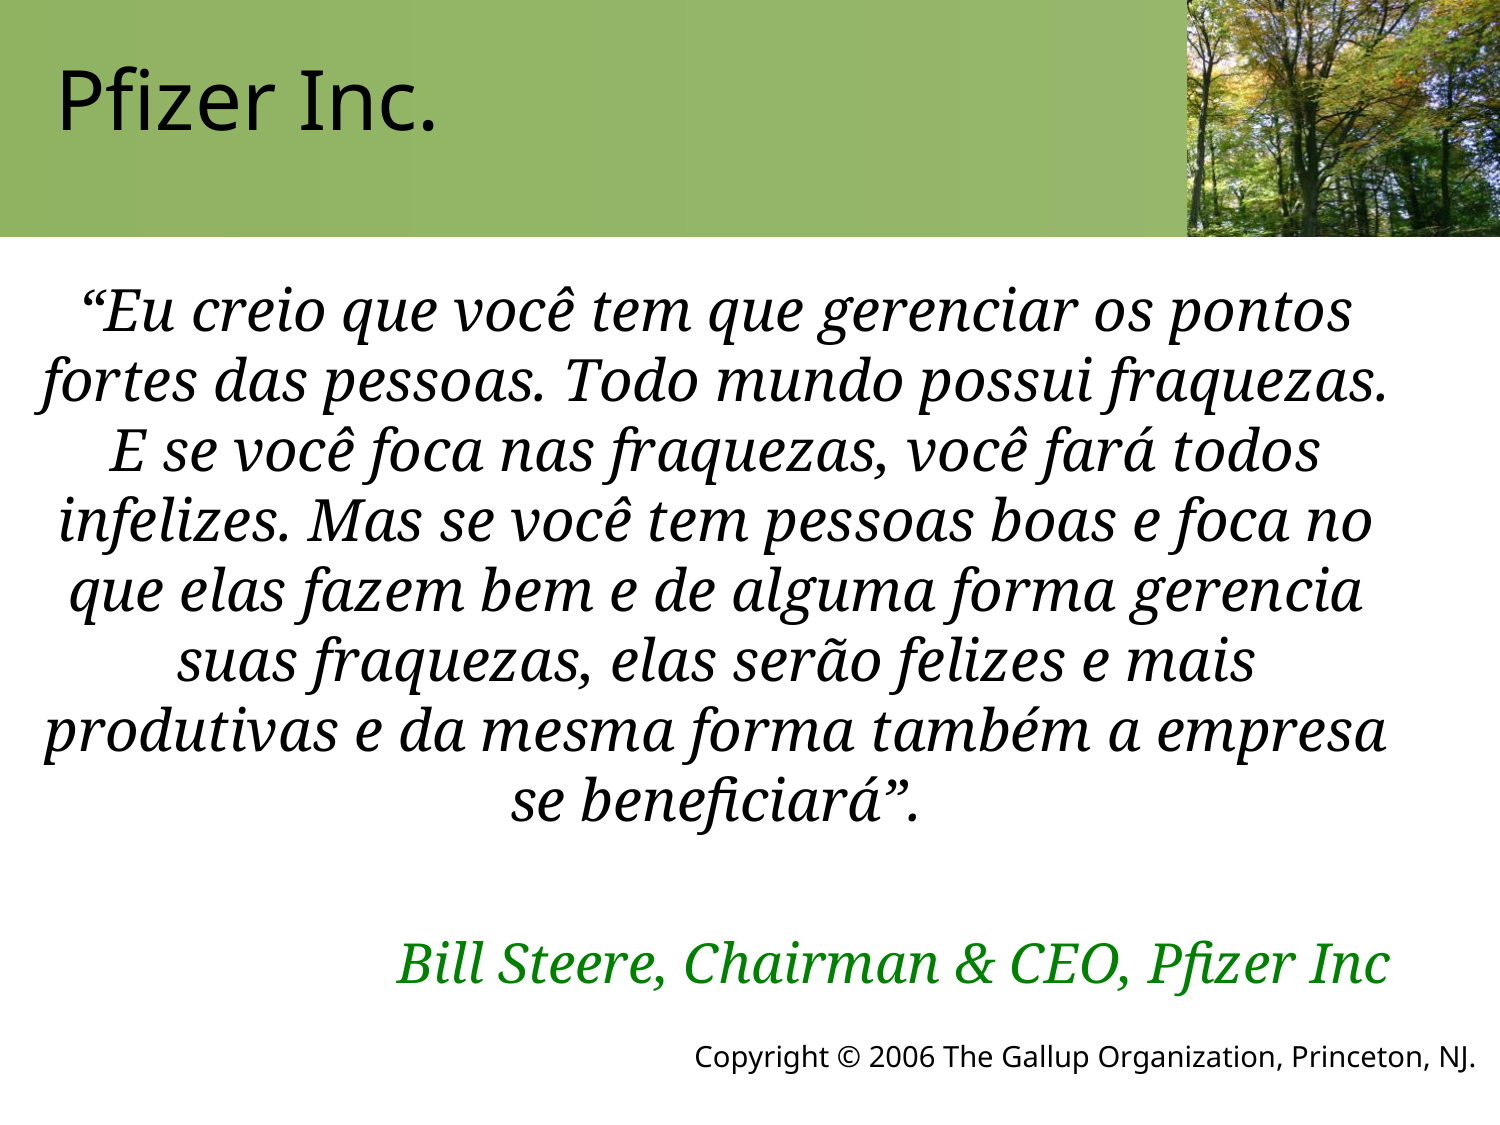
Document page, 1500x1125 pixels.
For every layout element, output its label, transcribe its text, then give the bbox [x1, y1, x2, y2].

picture [1187, 0, 1500, 237]
title Pfizer Inc. [41, 21, 1164, 173]
subtitle “Eu creio que você tem que gerenciar os pontos fortes das pessoas. Todo mundo possui fraquezas. E se você foca nas fraquezas, você fará todos infelizes. Mas se você tem pessoas boas e foca no que elas fazem bem e de alguma forma gerencia suas fraquezas, elas serão felizes e mais produtivas e da mesma forma também a empresa se beneficiará”. Bill Steere, Chairman & CEO, Pfizer Inc [41, 262, 1392, 1005]
text_box Copyright © 2006 The Gallup Organization, Princeton, NJ. [679, 1036, 1492, 1082]
